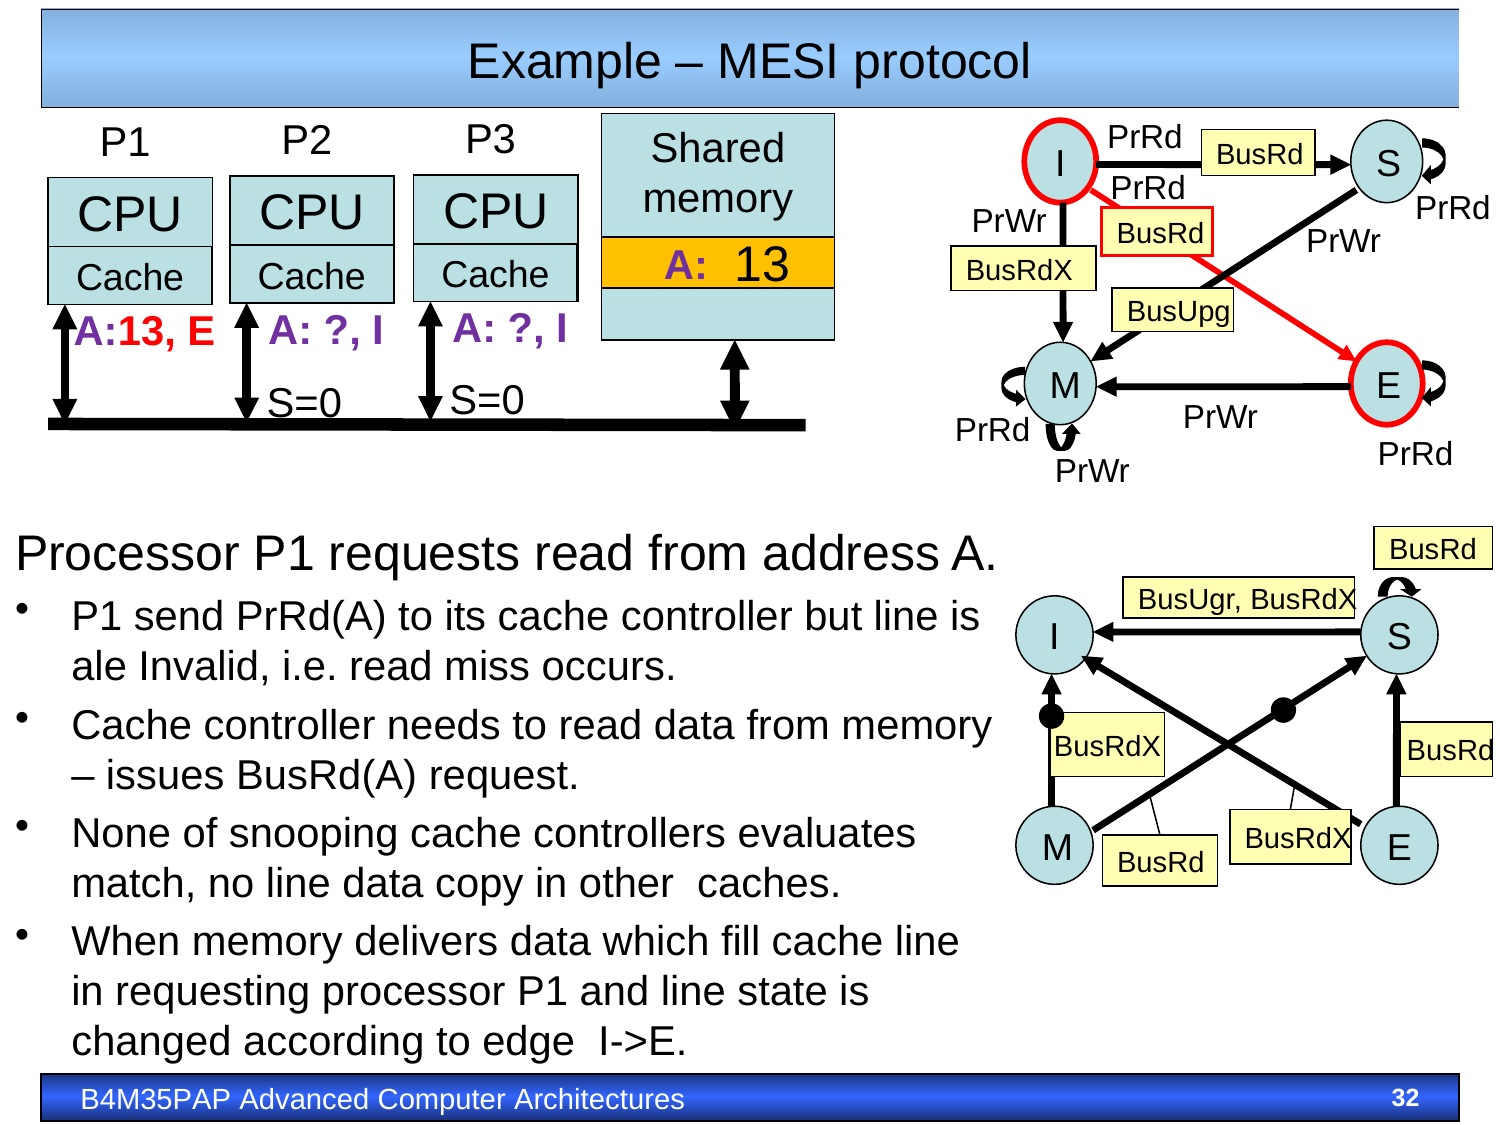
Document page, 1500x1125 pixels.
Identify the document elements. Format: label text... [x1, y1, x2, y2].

text_box PrWr [1151, 387, 1290, 488]
text_box I [1024, 120, 1058, 191]
text_box [1046, 424, 1079, 451]
text_box P1 [83, 108, 167, 172]
text_box S [1360, 595, 1439, 674]
text_box PrRd [1400, 178, 1500, 234]
text_box [1422, 139, 1445, 178]
text_box Processor P1 requests read from address A. P1 send PrRd(A) to its cache controller but line is ale Invalid, i.e. read miss occurs. Cache controller needs to read data from memory – issues BusRd(A) request. None of snooping cache controllers evaluates match, no line data copy in other caches. When memory delivers data which fill cache line in requesting processor P1 and line state is changed according to edge I->E. [0, 513, 1015, 1005]
text_box CPU [229, 176, 395, 295]
text_box E [1350, 342, 1423, 424]
text_box PrWr [1291, 211, 1423, 312]
text_box A: ?, I [437, 293, 583, 359]
text_box [1002, 367, 1025, 400]
text_box M [1024, 342, 1097, 425]
text_box PrWr [956, 191, 1062, 247]
text_box BusUgr, BusRdX [1123, 577, 1355, 618]
text_box [1422, 361, 1445, 405]
text_box P3 [449, 108, 532, 170]
text_box BusRd [1101, 214, 1213, 256]
text_box [1378, 577, 1420, 596]
text_box PrRd [933, 400, 1046, 456]
text_box BusRdX [1050, 712, 1165, 777]
text_box CPU [413, 174, 578, 243]
text_box I [1015, 595, 1094, 674]
text_box M [1015, 806, 1094, 885]
text_box [601, 237, 638, 289]
text_box [1271, 698, 1296, 723]
text_box P2 [265, 108, 349, 171]
text_box S [1350, 120, 1423, 203]
text_box S=0 [434, 365, 540, 431]
text_box PrRd [1058, 159, 1248, 214]
text_box A: [638, 230, 724, 296]
text_box CPU [48, 177, 213, 296]
text_box BusRd [1244, 129, 1315, 176]
text_box S=0 [251, 368, 357, 434]
text_box Shared memory [601, 113, 835, 237]
text_box BusRd [1373, 526, 1493, 570]
text_box A: ?, I [253, 295, 399, 361]
title Example – MESI protocol [41, 8, 1459, 108]
text_box BusRdX [1229, 809, 1351, 864]
text_box Cache [48, 246, 212, 305]
text_box A:13, E [58, 296, 230, 362]
text_box [1039, 704, 1064, 729]
text_box PrRd [1054, 108, 1244, 163]
text_box 13 [705, 223, 805, 299]
text_box BusRd [1400, 722, 1493, 777]
text_box PrWr [950, 441, 1234, 542]
text_box PrRd [1359, 424, 1472, 480]
text_box Cache [229, 245, 394, 303]
text_box E [1360, 806, 1439, 885]
text_box BusRd [1102, 834, 1218, 886]
text_box BusRdX [950, 246, 1097, 291]
text_box BusUpg [1112, 287, 1234, 332]
text_box Cache [413, 243, 578, 302]
text_box [805, 237, 835, 289]
text_box Shared memory [601, 289, 835, 340]
